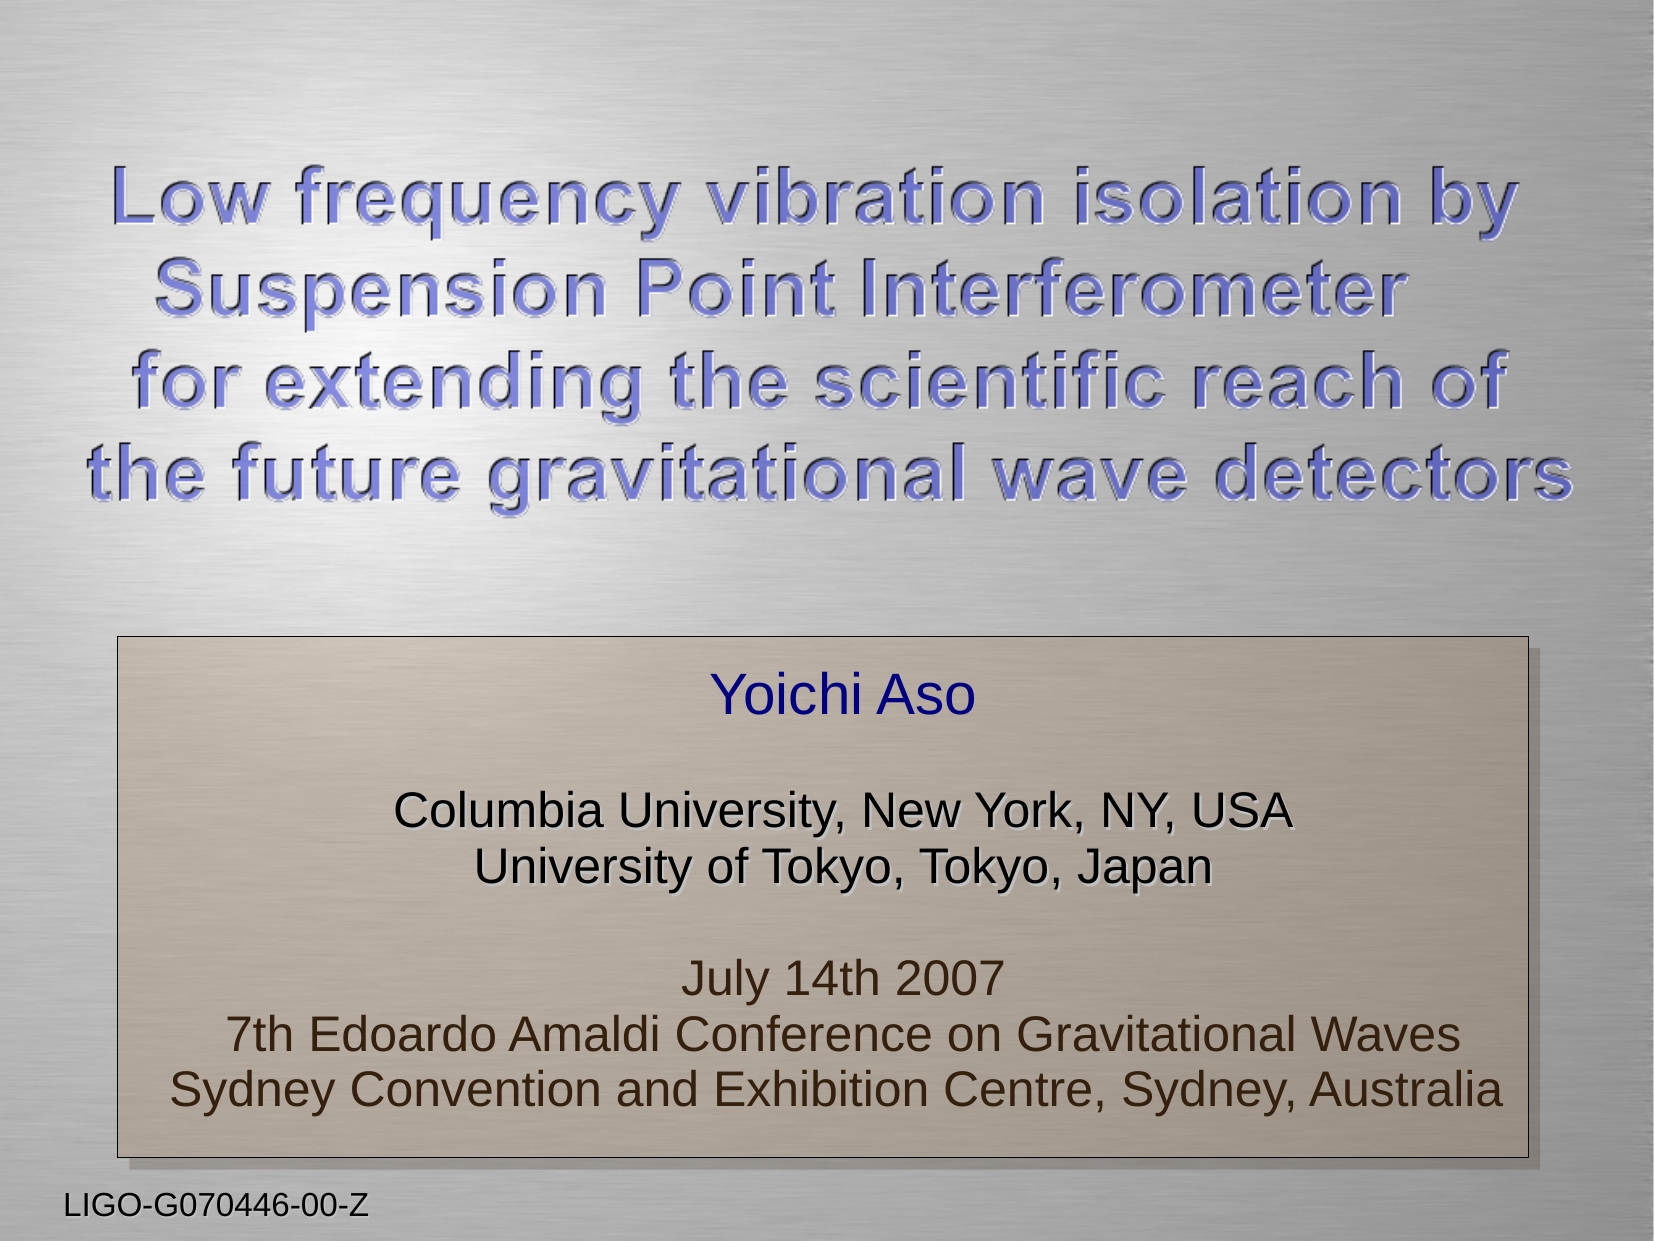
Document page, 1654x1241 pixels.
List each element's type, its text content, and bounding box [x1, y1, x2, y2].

text_box Yoichi Aso Columbia University, New York, NY, USA University of Tokyo, Tokyo, Japan July 14th 2007 7th Edoardo Amaldi Conference on Gravitational Waves Sydney Convention and Exhibition Centre, Sydney, Australia [154, 654, 1503, 1138]
text_box [117, 636, 1541, 1170]
picture [0, 0, 1654, 1241]
text_box LIGO-G070446-00-Z [48, 1179, 385, 1232]
